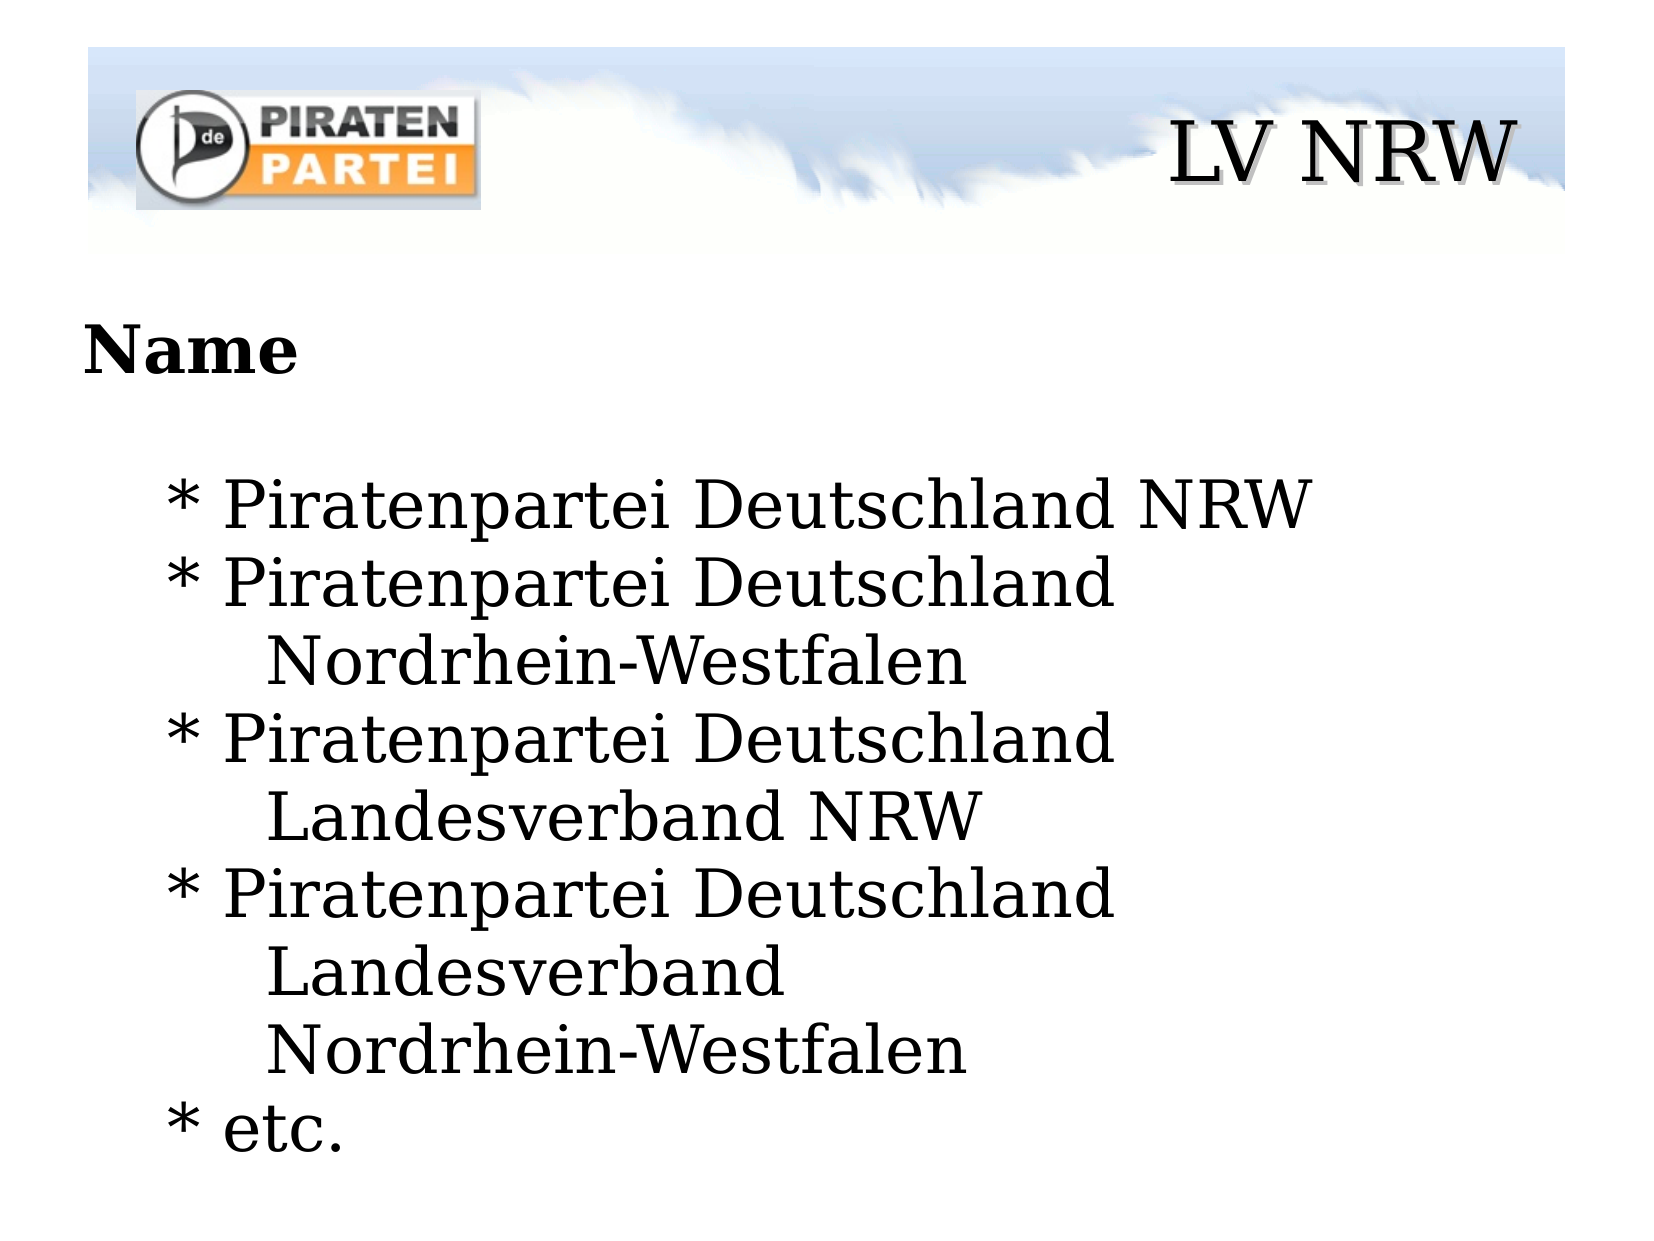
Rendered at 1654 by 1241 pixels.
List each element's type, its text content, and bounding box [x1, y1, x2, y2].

subtitle Name * Piratenpartei Deutschland NRW * Piratenpartei Deutschland Nordrhein-Westfalen * Piratenpartei Deutschland Landesverband NRW * Piratenpartei Deutschland Landesverband Nordrhein-Westfalen * etc. [82, 232, 1571, 1167]
title LV NRW [82, 49, 1571, 232]
picture [136, 90, 481, 210]
